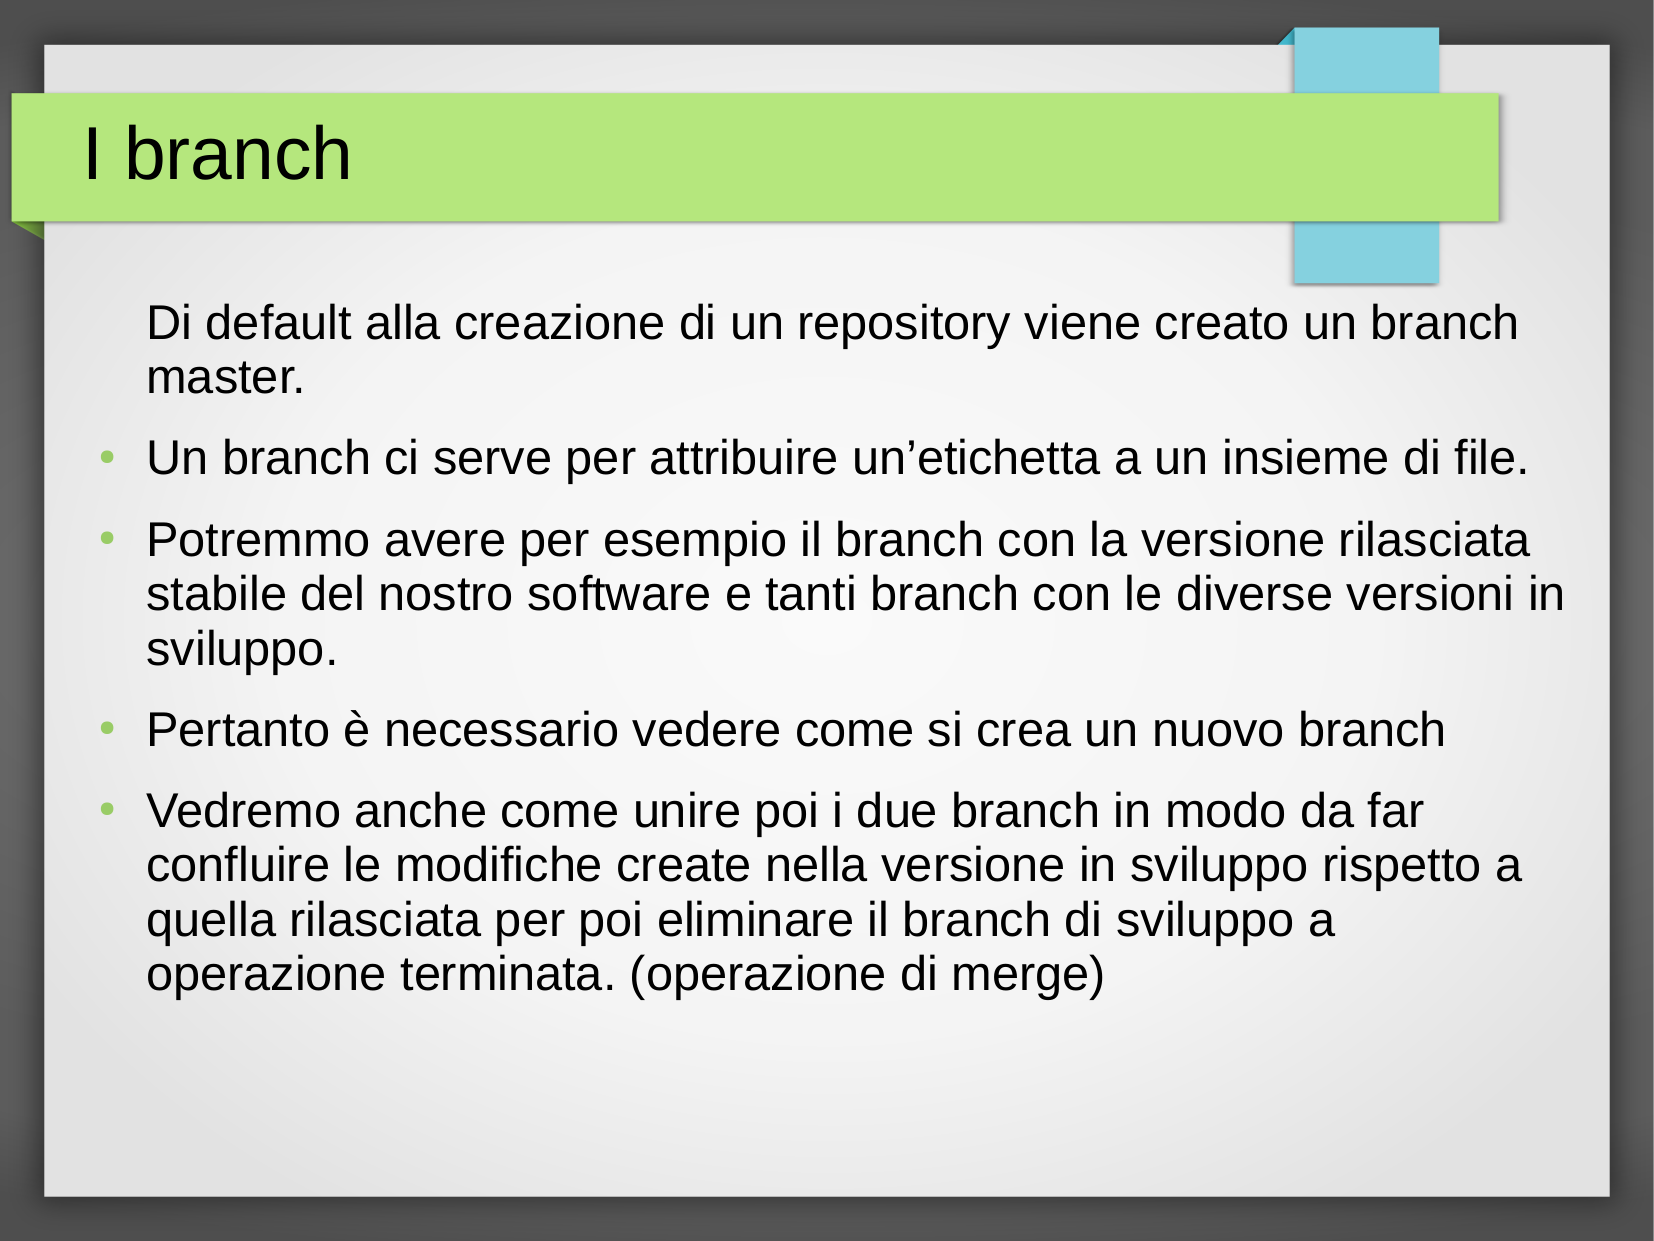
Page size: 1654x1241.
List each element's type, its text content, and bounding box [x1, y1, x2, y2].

list Di default alla creazione di un repository viene creato un branch master. Un branch ci serve per attribuire un’etichetta a un insieme di file. Potremmo avere per esempio il branch con la versione rilasciata stabile del nostro software e tanti branch con le diverse versioni in sviluppo. Pertanto è necessario vedere come si crea un nuovo branch Vedremo anche come unire poi i due branch in modo da far confluire le modifiche create nella versione in sviluppo rispetto a quella rilasciata per poi eliminare il branch di sviluppo a operazione terminata. (operazione di merge) [82, 295, 1571, 1015]
picture [0, 0, 1654, 1241]
title I branch [82, 94, 1264, 213]
